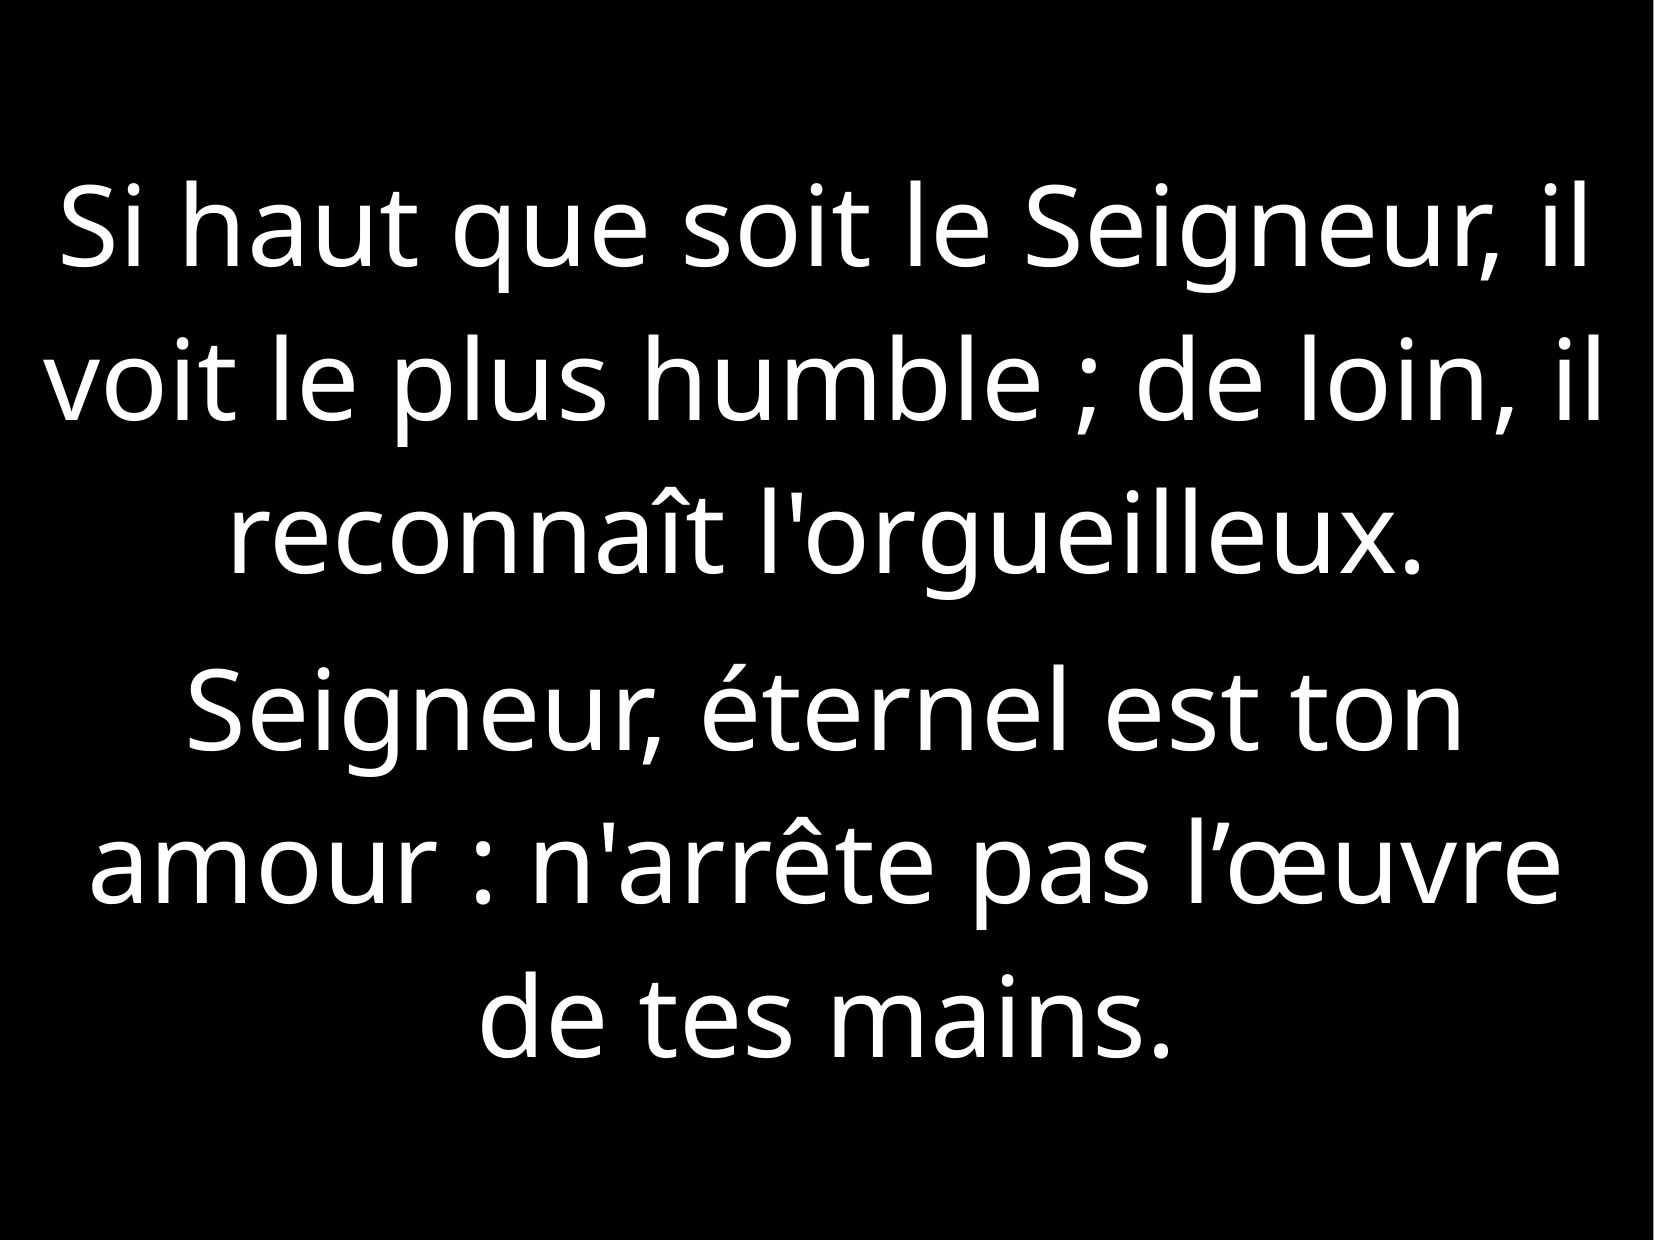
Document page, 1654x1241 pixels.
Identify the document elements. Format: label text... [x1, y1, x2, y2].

subtitle Si haut que soit le Seigneur, il voit le plus humble ; de loin, il reconnaît l'orgueilleux. Seigneur, éternel est ton amour : n'arrête pas l’œuvre de tes mains. [25, 0, 1628, 1237]
